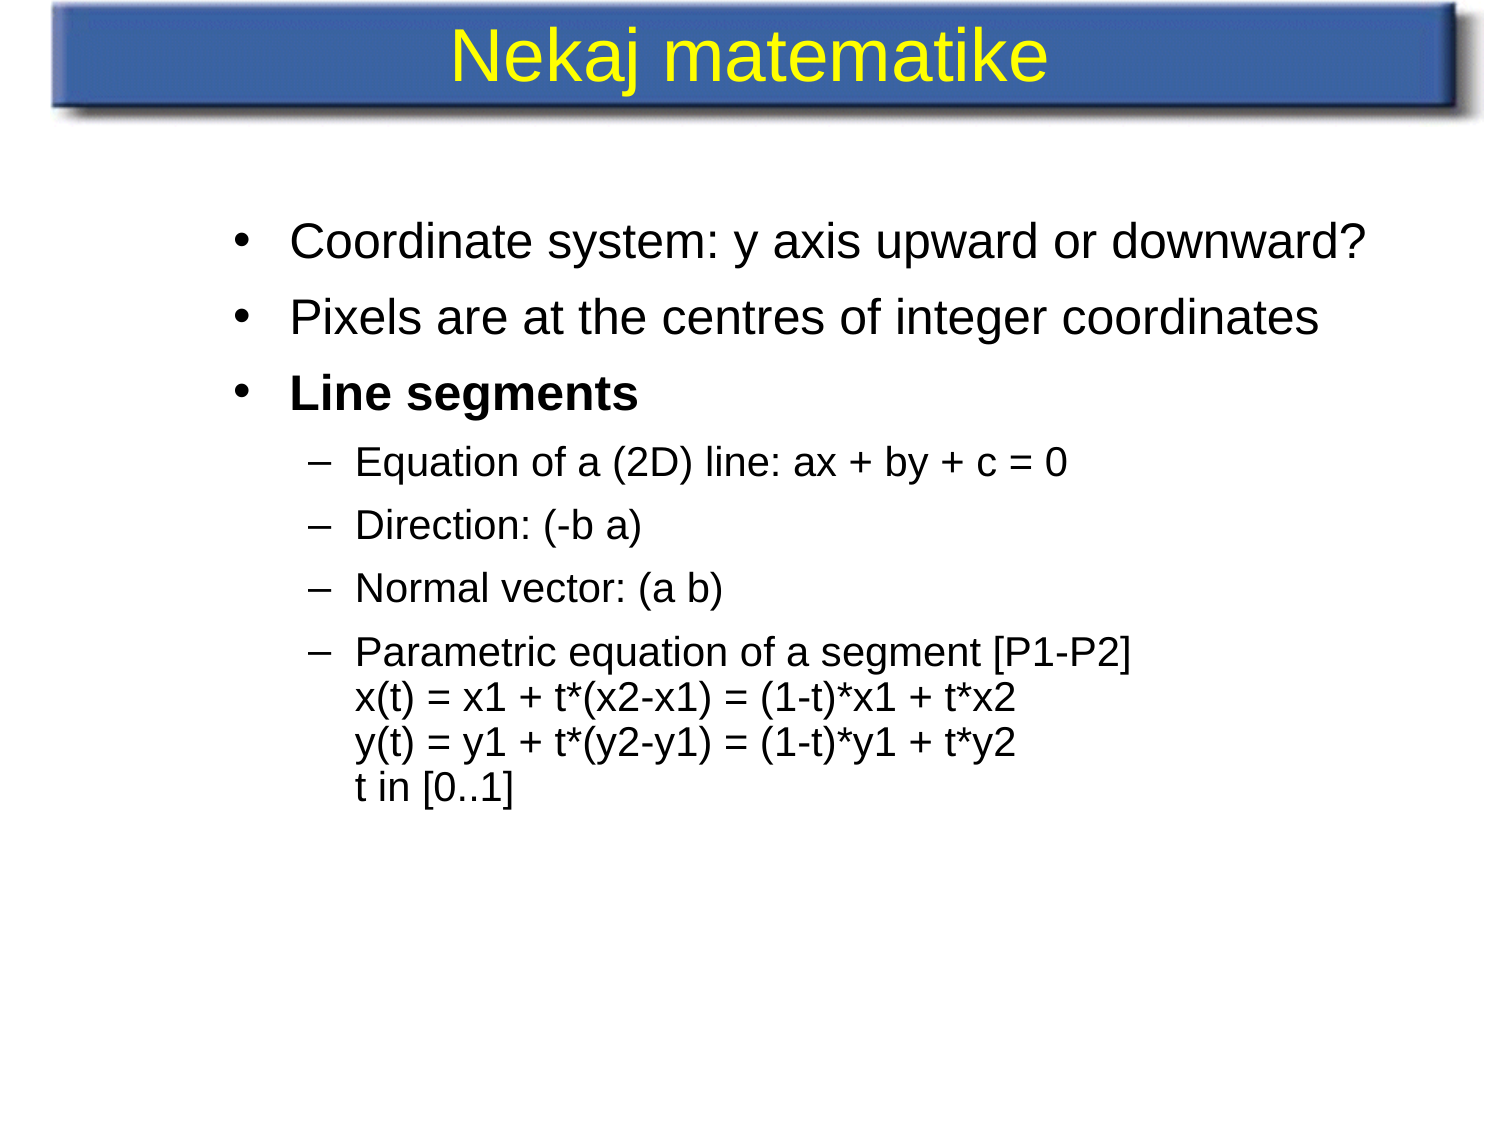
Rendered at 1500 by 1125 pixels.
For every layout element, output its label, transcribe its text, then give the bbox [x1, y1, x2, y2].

list Coordinate system: y axis upward or downward? Pixels are at the centres of integer coordinates Line segments Equation of a (2D) line: ax + by + c = 0 Direction: (-b a) Normal vector: (a b) Parametric equation of a segment [P1-P2] x(t) = x1 + t*(x2-x1) = (1-t)*x1 + t*x2 y(t) = y1 + t*(y2-y1) = (1-t)*y1 + t*y2 t in [0..1] [218, 207, 1389, 918]
title Nekaj matematike [75, 0, 1426, 105]
picture [50, 0, 1484, 127]
